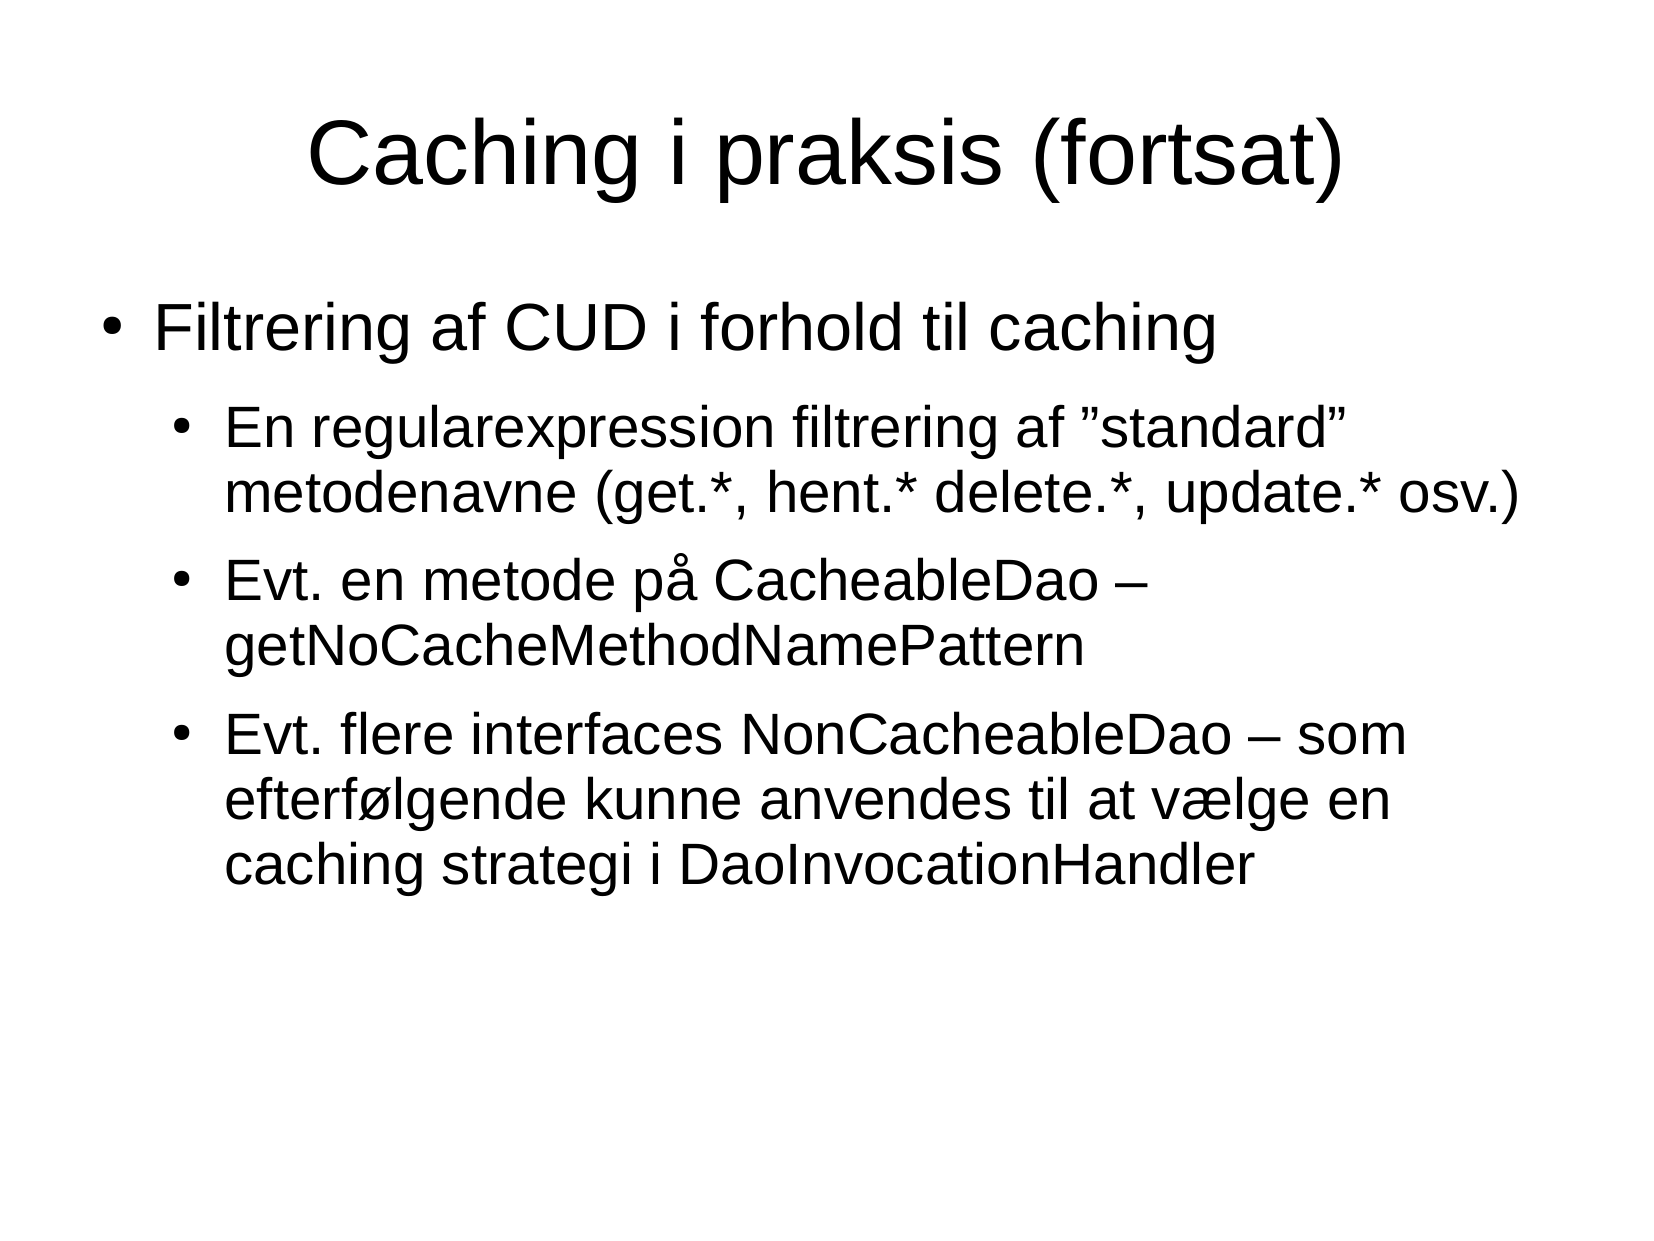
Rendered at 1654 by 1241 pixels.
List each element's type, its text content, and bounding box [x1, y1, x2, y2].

list Filtrering af CUD i forhold til caching En regularexpression filtrering af ”standard” metodenavne (get.*, hent.* delete.*, update.* osv.) Evt. en metode på CacheableDao – getNoCacheMethodNamePattern Evt. flere interfaces NonCacheableDao – som efterfølgende kunne anvendes til at vælge en caching strategi i DaoInvocationHandler [82, 290, 1571, 1094]
title Caching i praksis (fortsat) [82, 56, 1571, 250]
